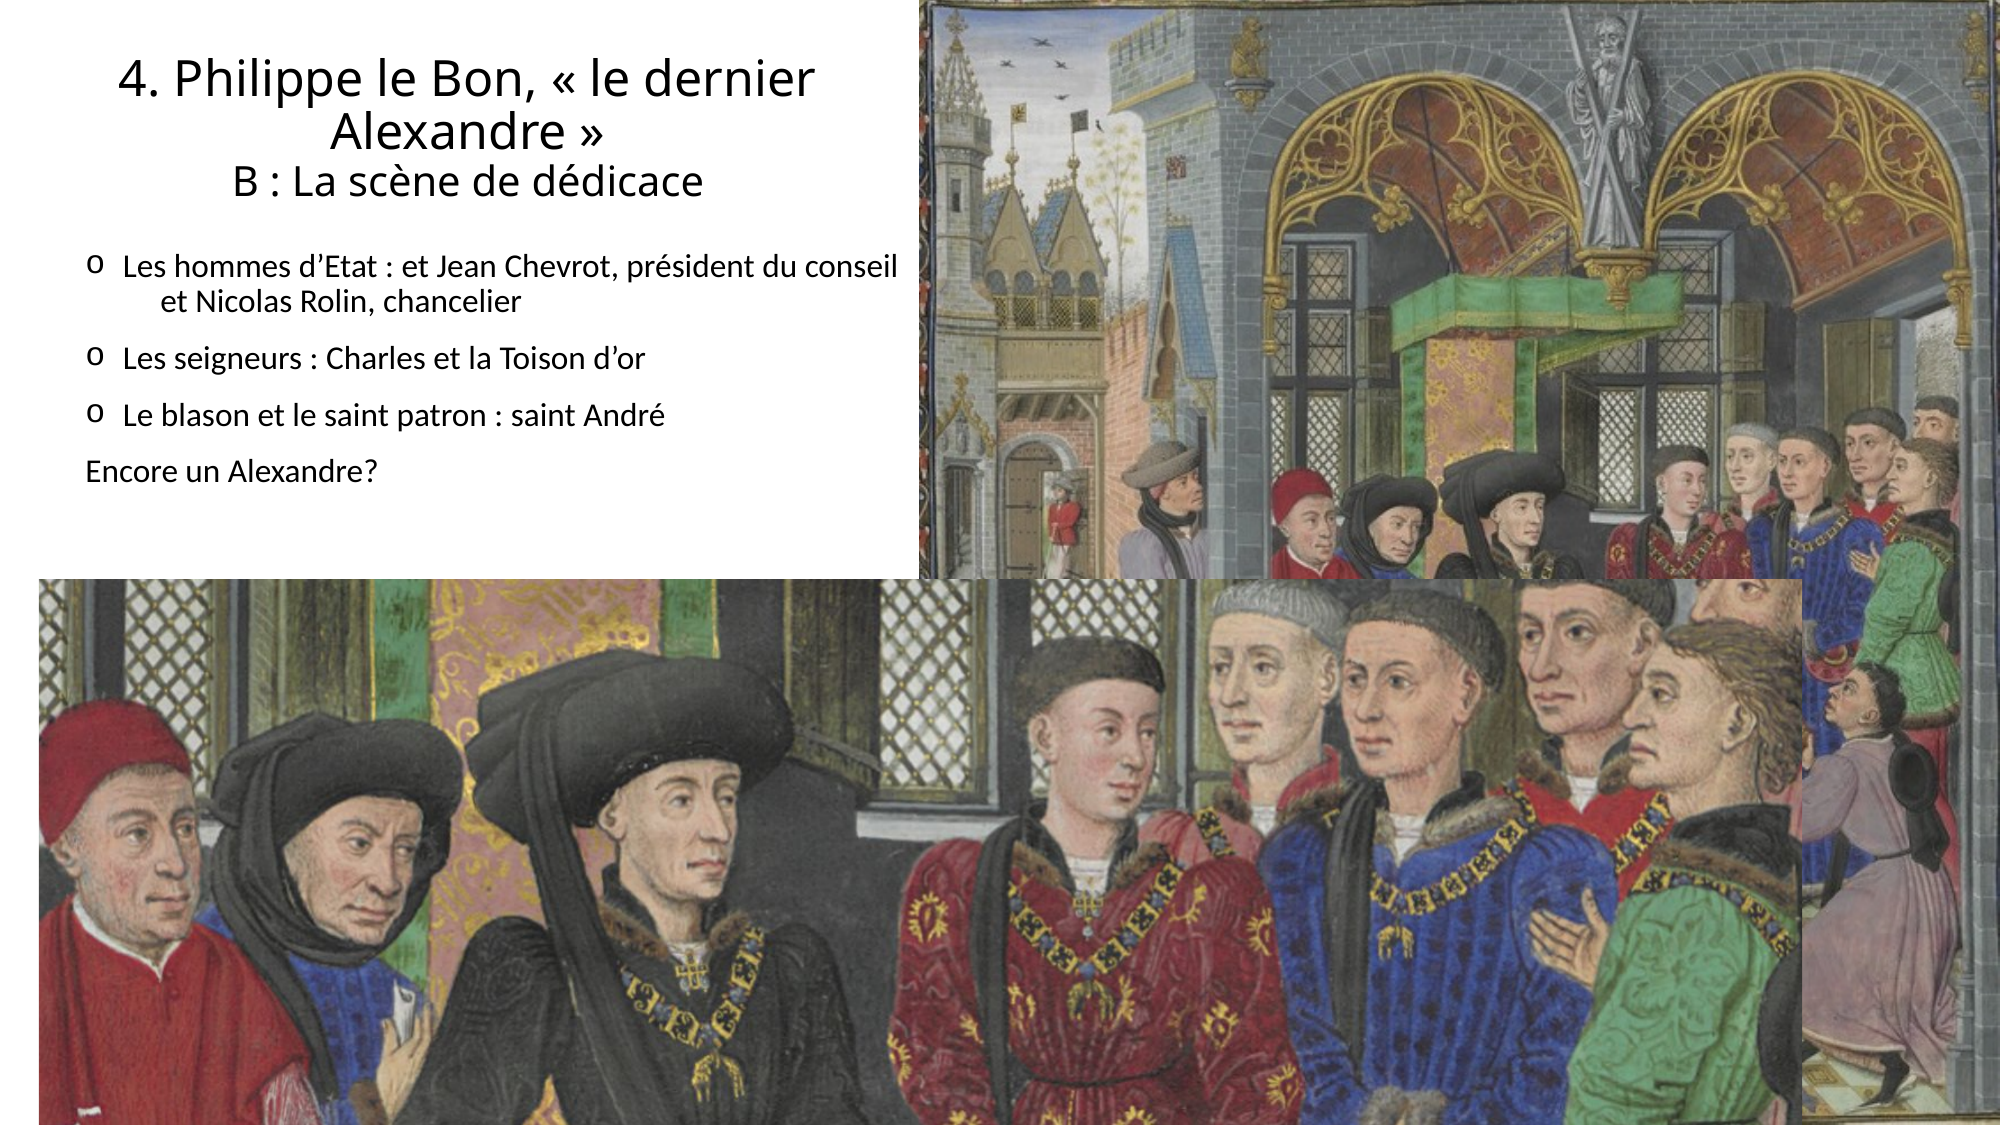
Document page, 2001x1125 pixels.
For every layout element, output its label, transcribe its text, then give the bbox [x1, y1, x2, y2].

title 4. Philippe le Bon, « le dernier Alexandre » B : La scène de dédicace [16, 20, 919, 239]
picture [38, 0, 2000, 1125]
list Les hommes d’Etat : et Jean Chevrot, président du conseil et Nicolas Rolin, chancelier Les seigneurs : Charles et la Toison d’or Le blason et le saint patron : saint André Encore un Alexandre? [70, 240, 921, 579]
